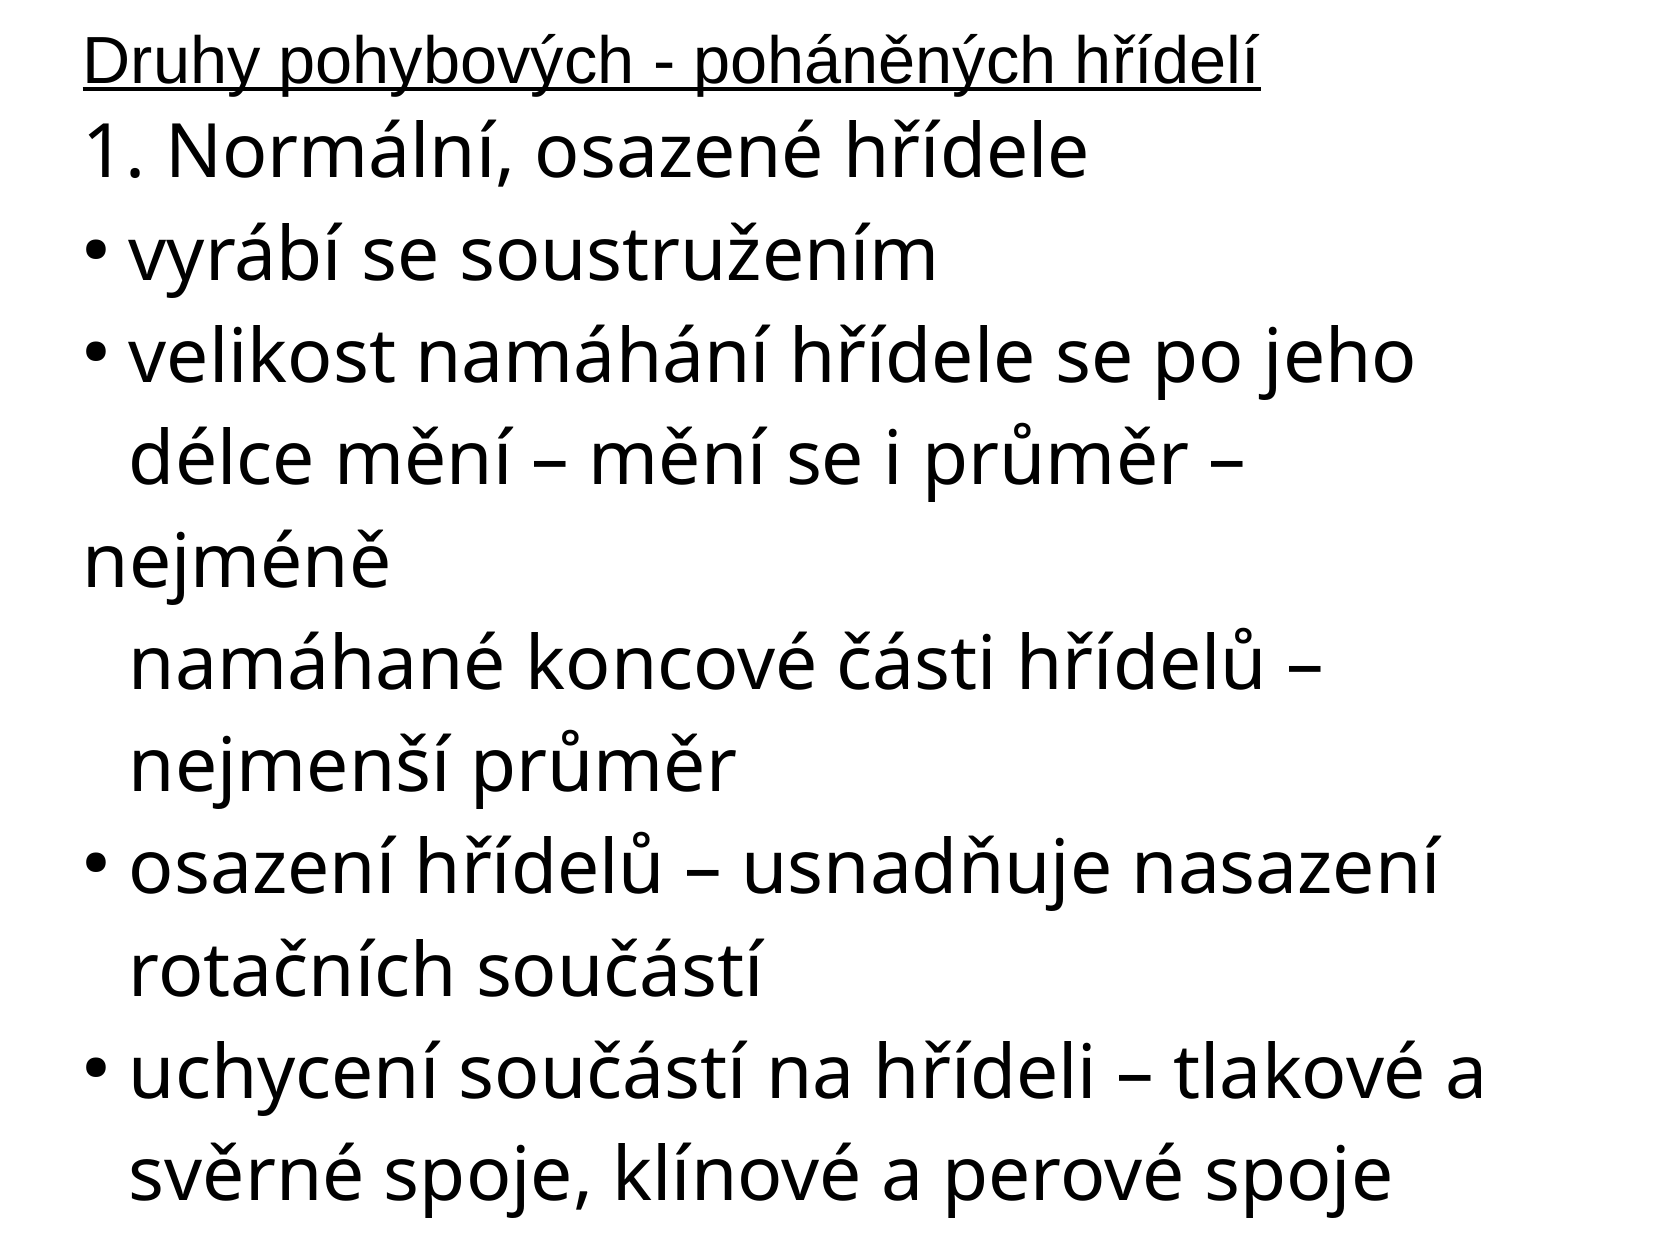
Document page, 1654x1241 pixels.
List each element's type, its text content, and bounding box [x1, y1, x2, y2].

subtitle Druhy pohybových - poháněných hřídelí 1. Normální, osazené hřídele vyrábí se soustružením velikost namáhání hřídele se po jeho délce mění – mění se i průměr – nejméně namáhané koncové části hřídelů – nejmenší průměr osazení hřídelů – usnadňuje nasazení rotačních součástí uchycení součástí na hřídeli – tlakové a svěrné spoje, klínové a perové spoje [82, 74, 1571, 1172]
